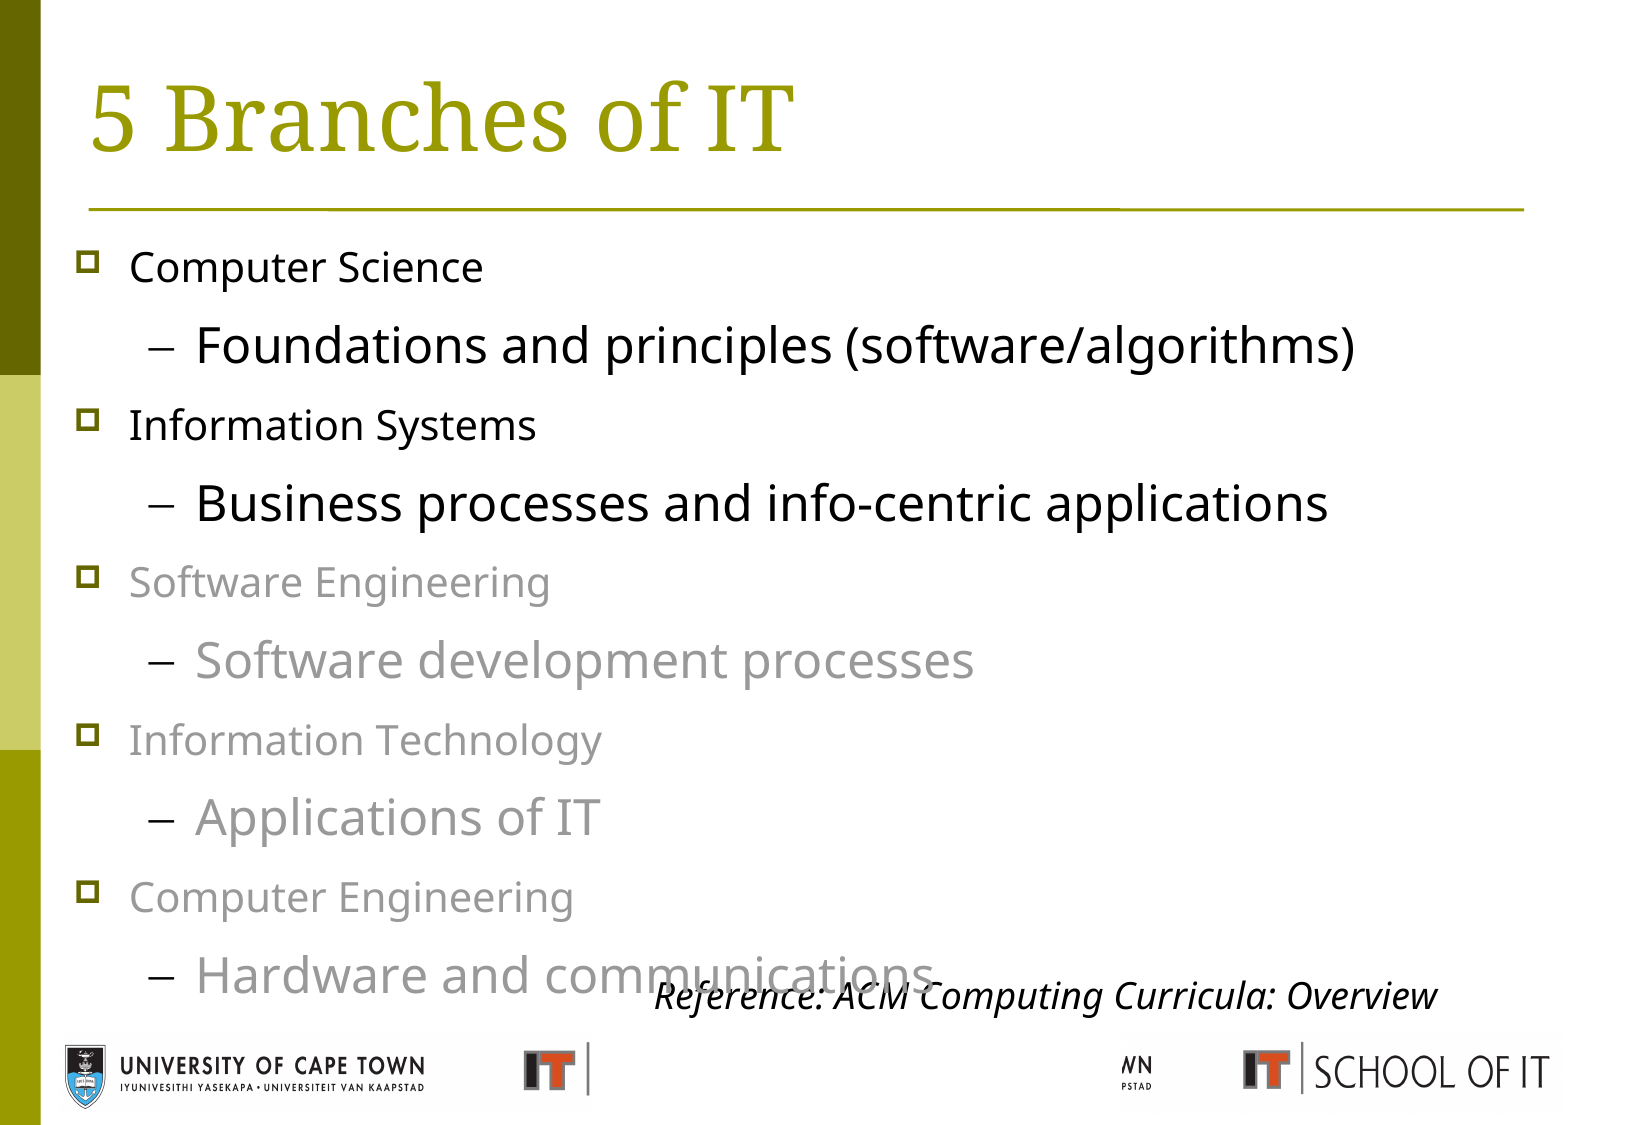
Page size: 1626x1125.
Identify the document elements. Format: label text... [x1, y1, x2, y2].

title 5 Branches of IT [73, 11, 1536, 178]
list Computer Science Foundations and principles (software/algorithms) Information Systems Business processes and info-centric applications Software Engineering Software development processes Information Technology Applications of IT Computer Engineering Hardware and communications [73, 233, 1536, 975]
text_box Reference: ACM Computing Curricula: Overview [638, 975, 1453, 1025]
